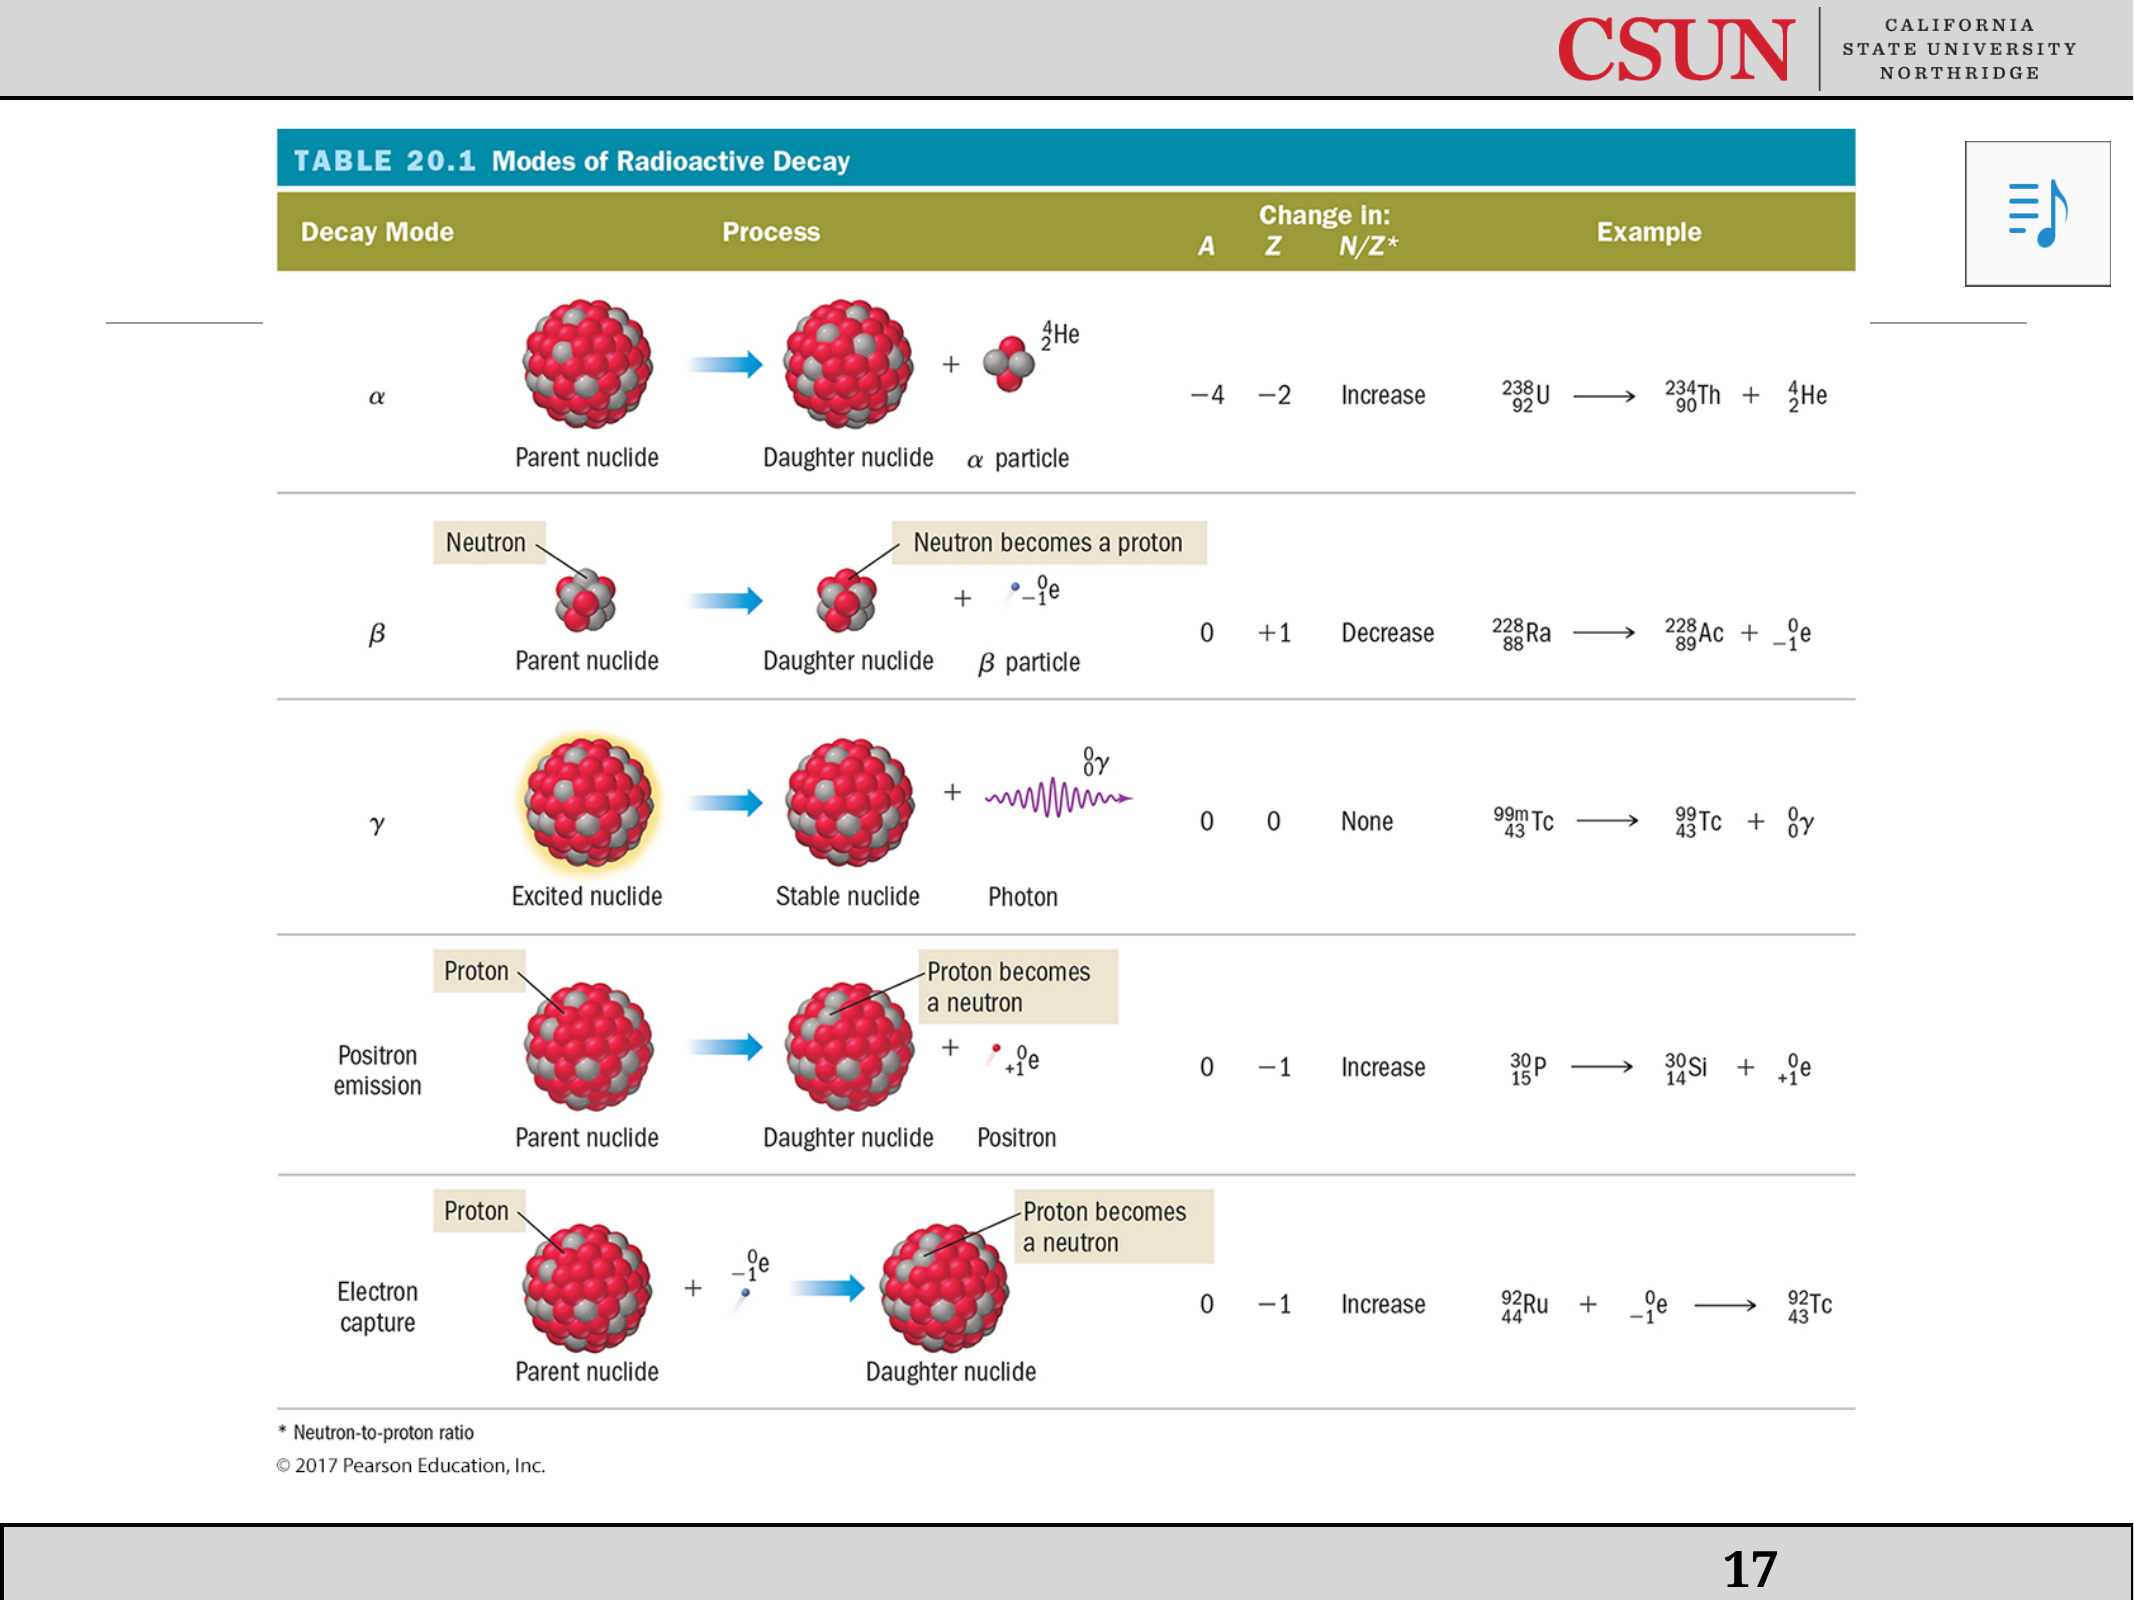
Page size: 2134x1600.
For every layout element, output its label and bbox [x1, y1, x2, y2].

picture [263, 115, 1870, 1485]
picture [1559, 7, 2076, 91]
text_box [1964, 139, 2113, 288]
